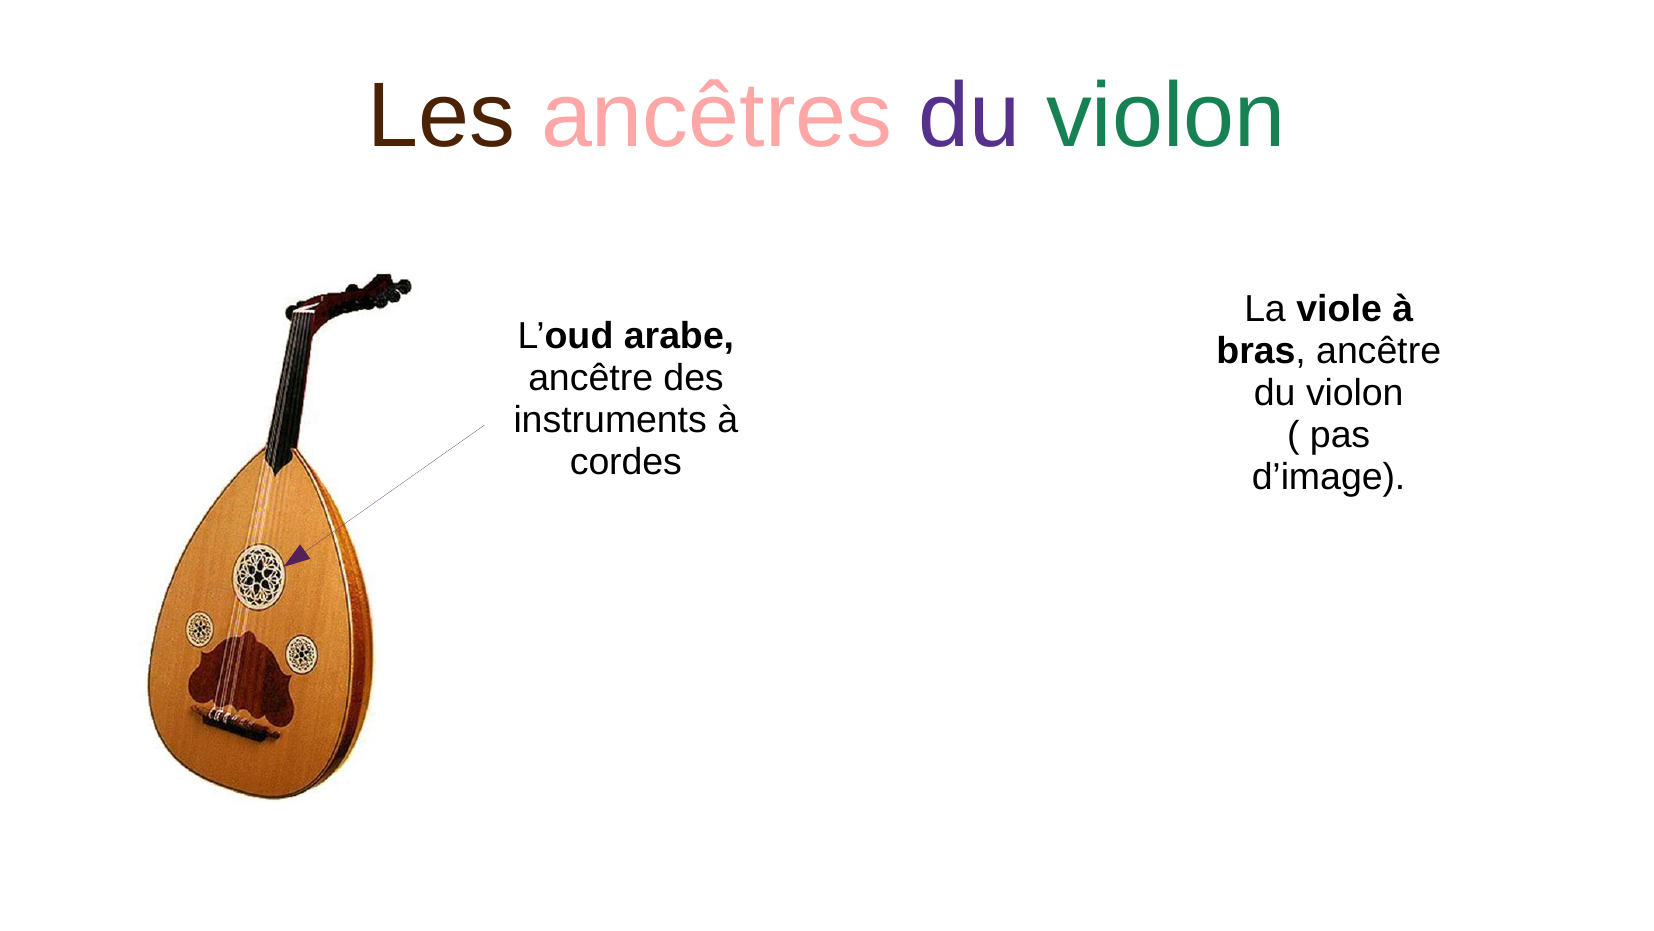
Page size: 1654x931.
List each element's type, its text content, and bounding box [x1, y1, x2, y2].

picture [102, 243, 470, 807]
text_box La viole à bras, ancêtre du violon ( pas d’image). [1192, 280, 1465, 508]
text_box L’oud arabe, ancêtre des instruments à cordes [496, 307, 756, 592]
title Les ancêtres du violon [82, 37, 1571, 193]
